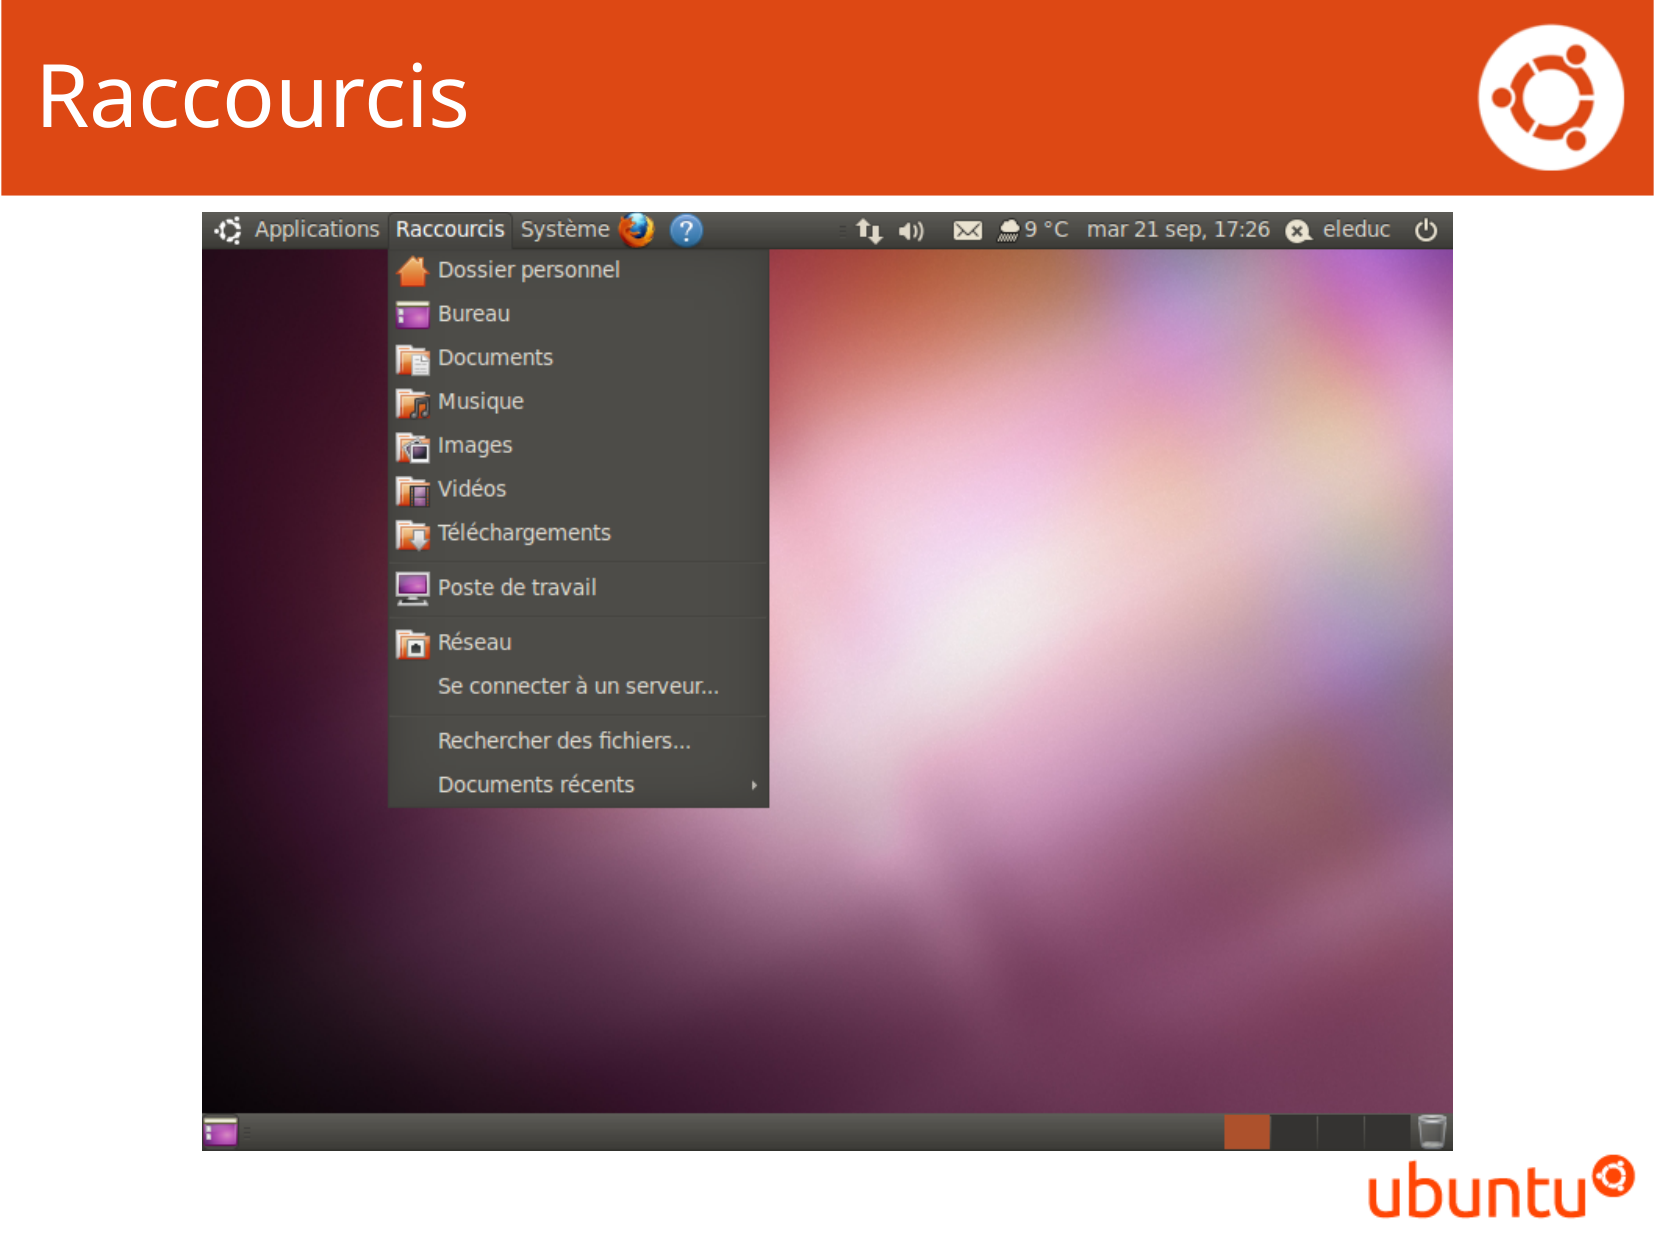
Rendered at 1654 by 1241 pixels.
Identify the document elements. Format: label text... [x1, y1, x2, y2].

title Raccourcis [35, 0, 1424, 191]
picture [0, 0, 1654, 1241]
